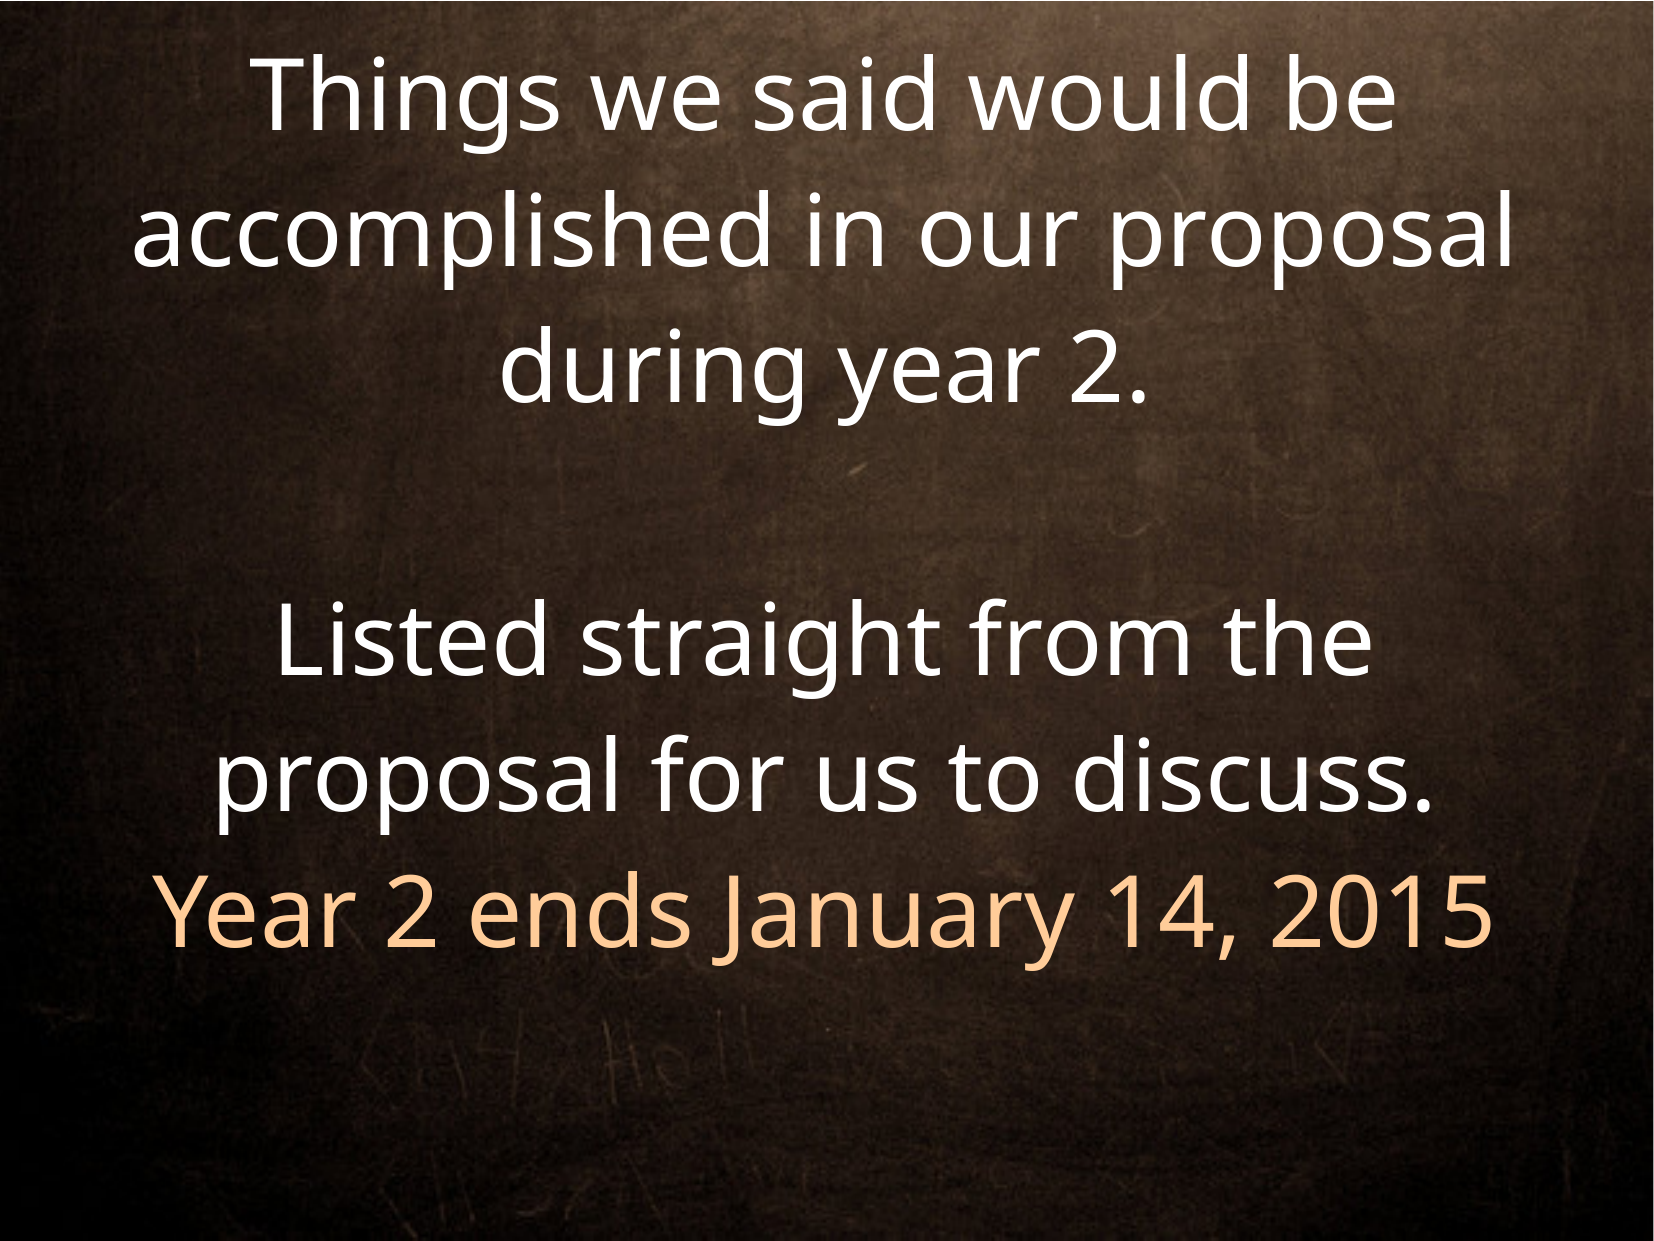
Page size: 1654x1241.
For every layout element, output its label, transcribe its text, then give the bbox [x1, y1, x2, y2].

picture [0, 1, 1654, 1241]
text_box Things we said would be accomplished in our proposal during year 2. Listed straight from the proposal for us to discuss. Year 2 ends January 14, 2015 [45, 16, 1606, 1008]
